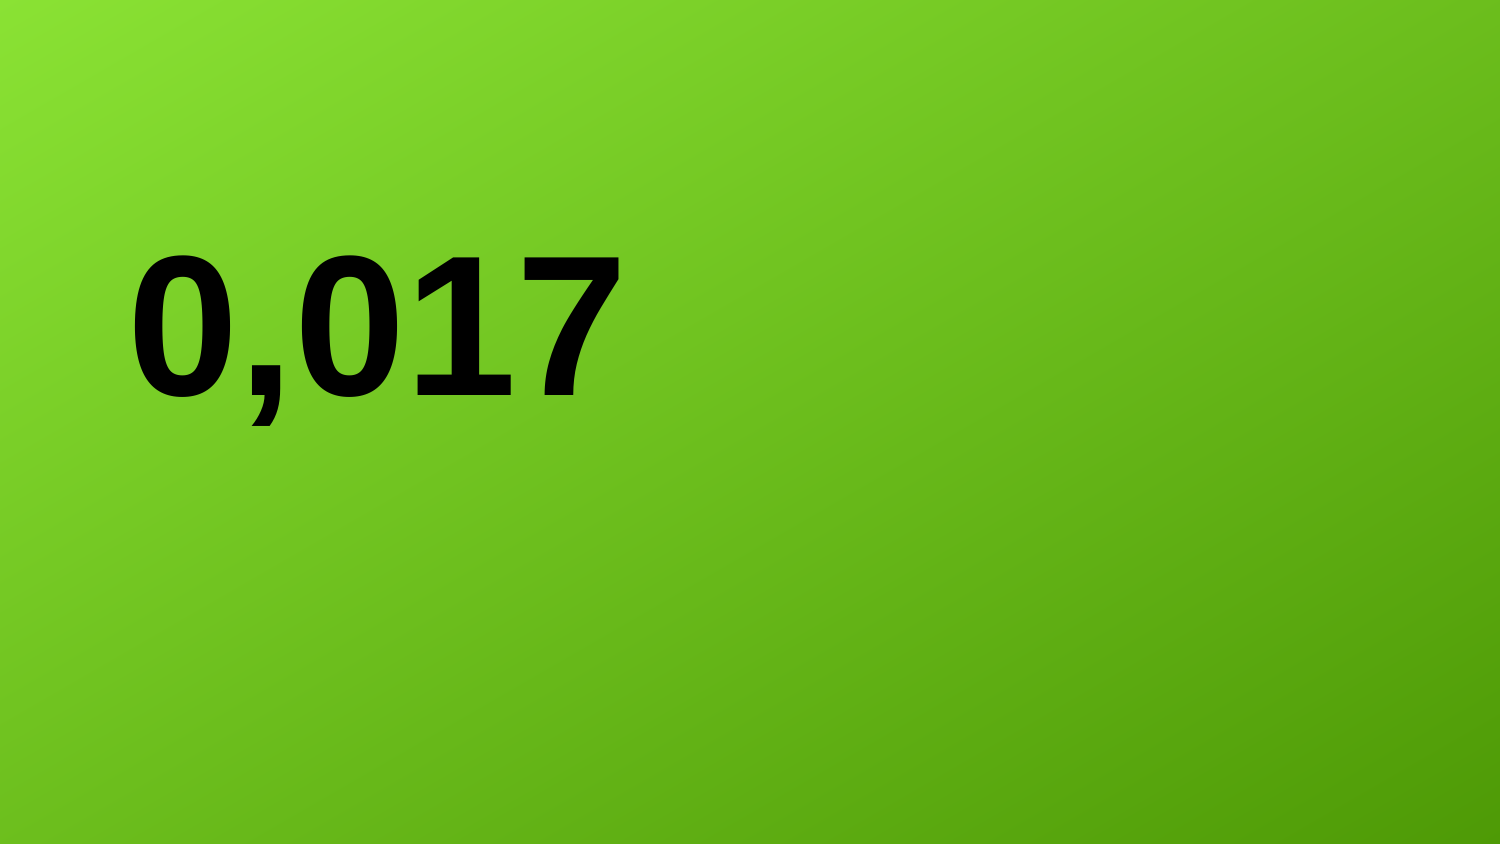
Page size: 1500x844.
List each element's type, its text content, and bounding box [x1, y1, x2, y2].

title 0,017 [112, 259, 1388, 450]
